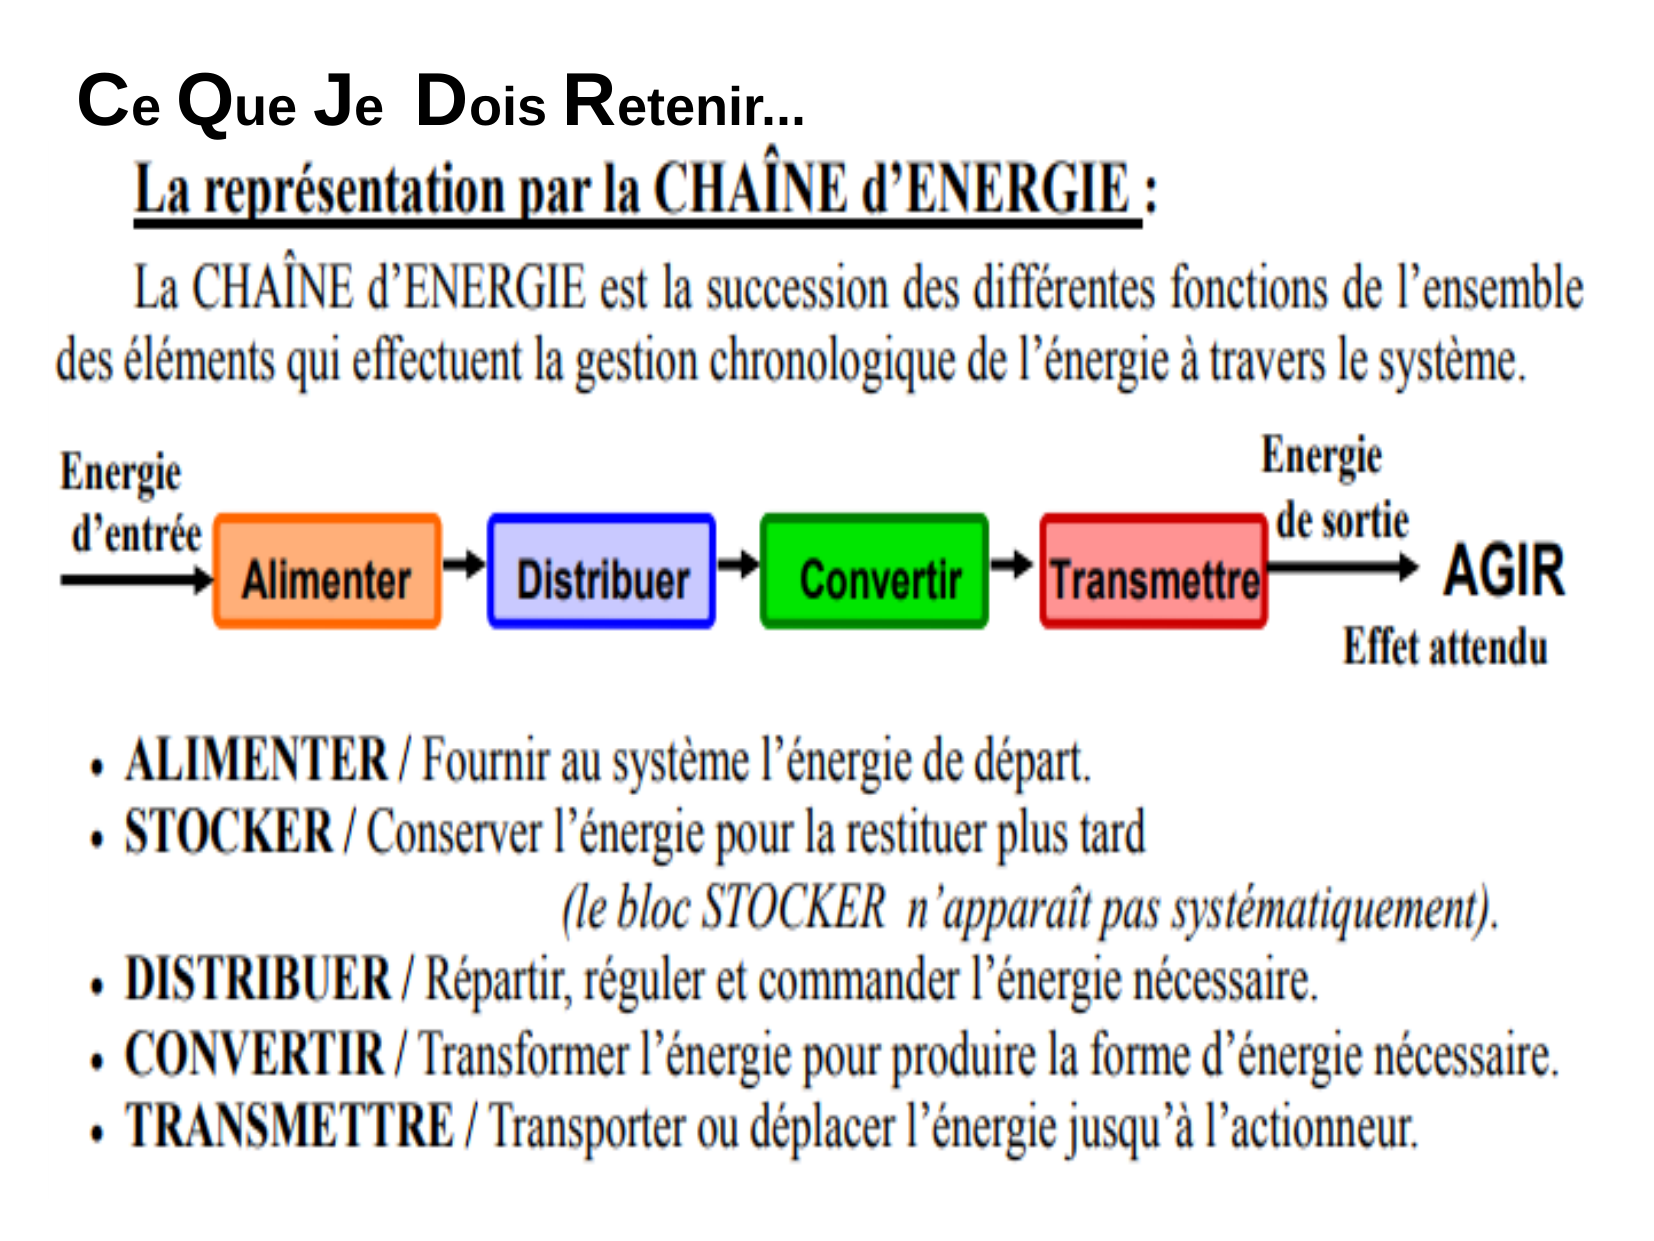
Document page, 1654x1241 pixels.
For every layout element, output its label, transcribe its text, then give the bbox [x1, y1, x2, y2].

picture [47, 141, 1593, 1199]
text_box Ce Que Je Dois Retenir... [62, 49, 851, 149]
